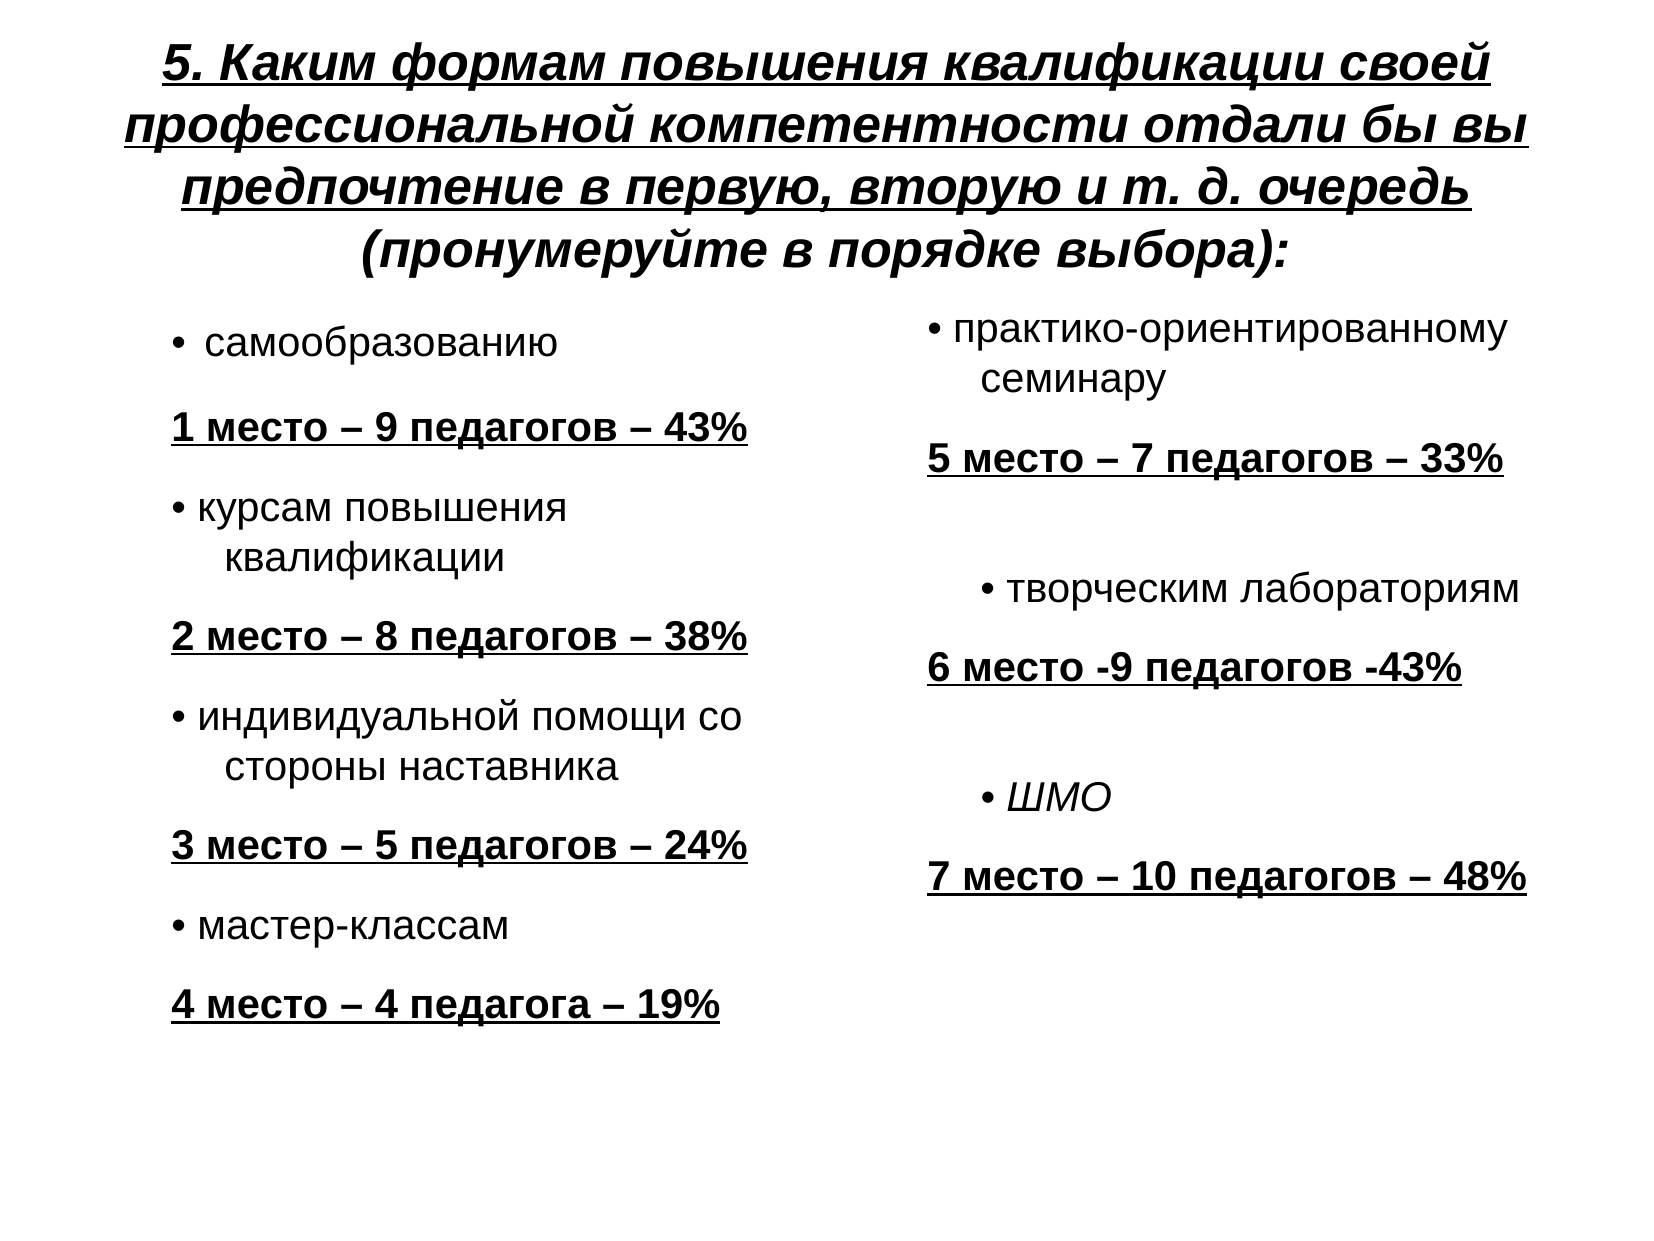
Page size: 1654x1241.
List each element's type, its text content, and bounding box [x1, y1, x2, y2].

list • практико-ориентированному семинару 5 место – 7 педагогов – 33% • творческим лабораториям 6 место -9 педагогов -43% • ШМО 7 место – 10 педагогов – 48% [838, 301, 1572, 1109]
list • cамообразованию 1 место – 9 педагогов – 43% • курсам повышения квалификации 2 место – 8 педагогов – 38% • индивидуальной помощи со стороны наставника 3 место – 5 педагогов – 24% • мастер-классам 4 место – 4 педагога – 19% [82, 290, 809, 1109]
title 5. Каким формам повышения квалификации своей профессиональной компетентности отдали бы вы предпочтение в первую, вторую и т. д. очередь (пронумеруйте в порядке выбора): [82, 13, 1571, 293]
